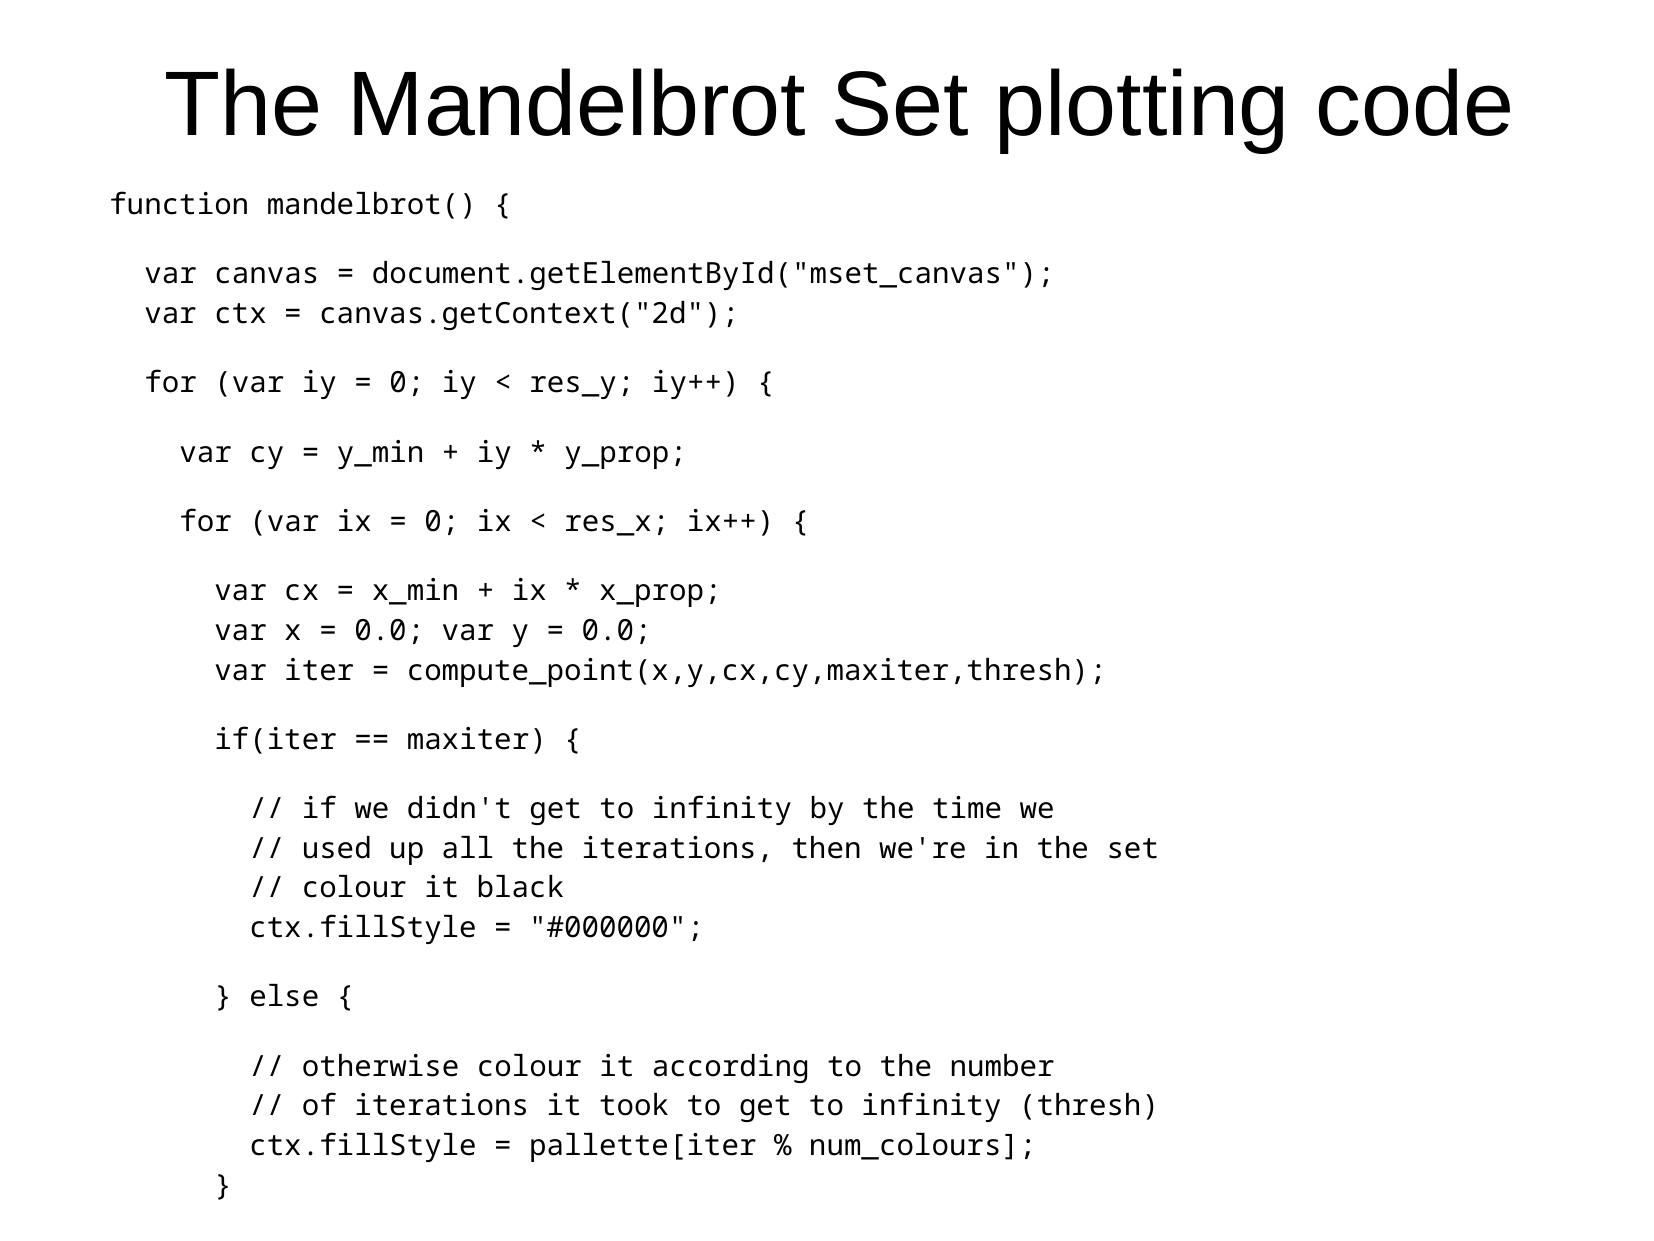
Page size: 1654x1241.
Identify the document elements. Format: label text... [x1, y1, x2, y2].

list function mandelbrot() { var canvas = document.getElementById("mset_canvas"); var ctx = canvas.getContext("2d"); for (var iy = 0; iy < res_y; iy++) { var cy = y_min + iy * y_prop; for (var ix = 0; ix < res_x; ix++) { var cx = x_min + ix * x_prop; var x = 0.0; var y = 0.0; var iter = compute_point(x,y,cx,cy,maxiter,thresh); if(iter == maxiter) { // if we didn't get to infinity by the time we // used up all the iterations, then we're in the set // colour it black ctx.fillStyle = "#000000"; } else { // otherwise colour it according to the number // of iterations it took to get to infinity (thresh) ctx.fillStyle = pallette[iter % num_colours]; } ctx.fillRect(ix,iy,1,1); } } } [109, 183, 1598, 1241]
title The Mandelbrot Set plotting code [96, 0, 1585, 208]
